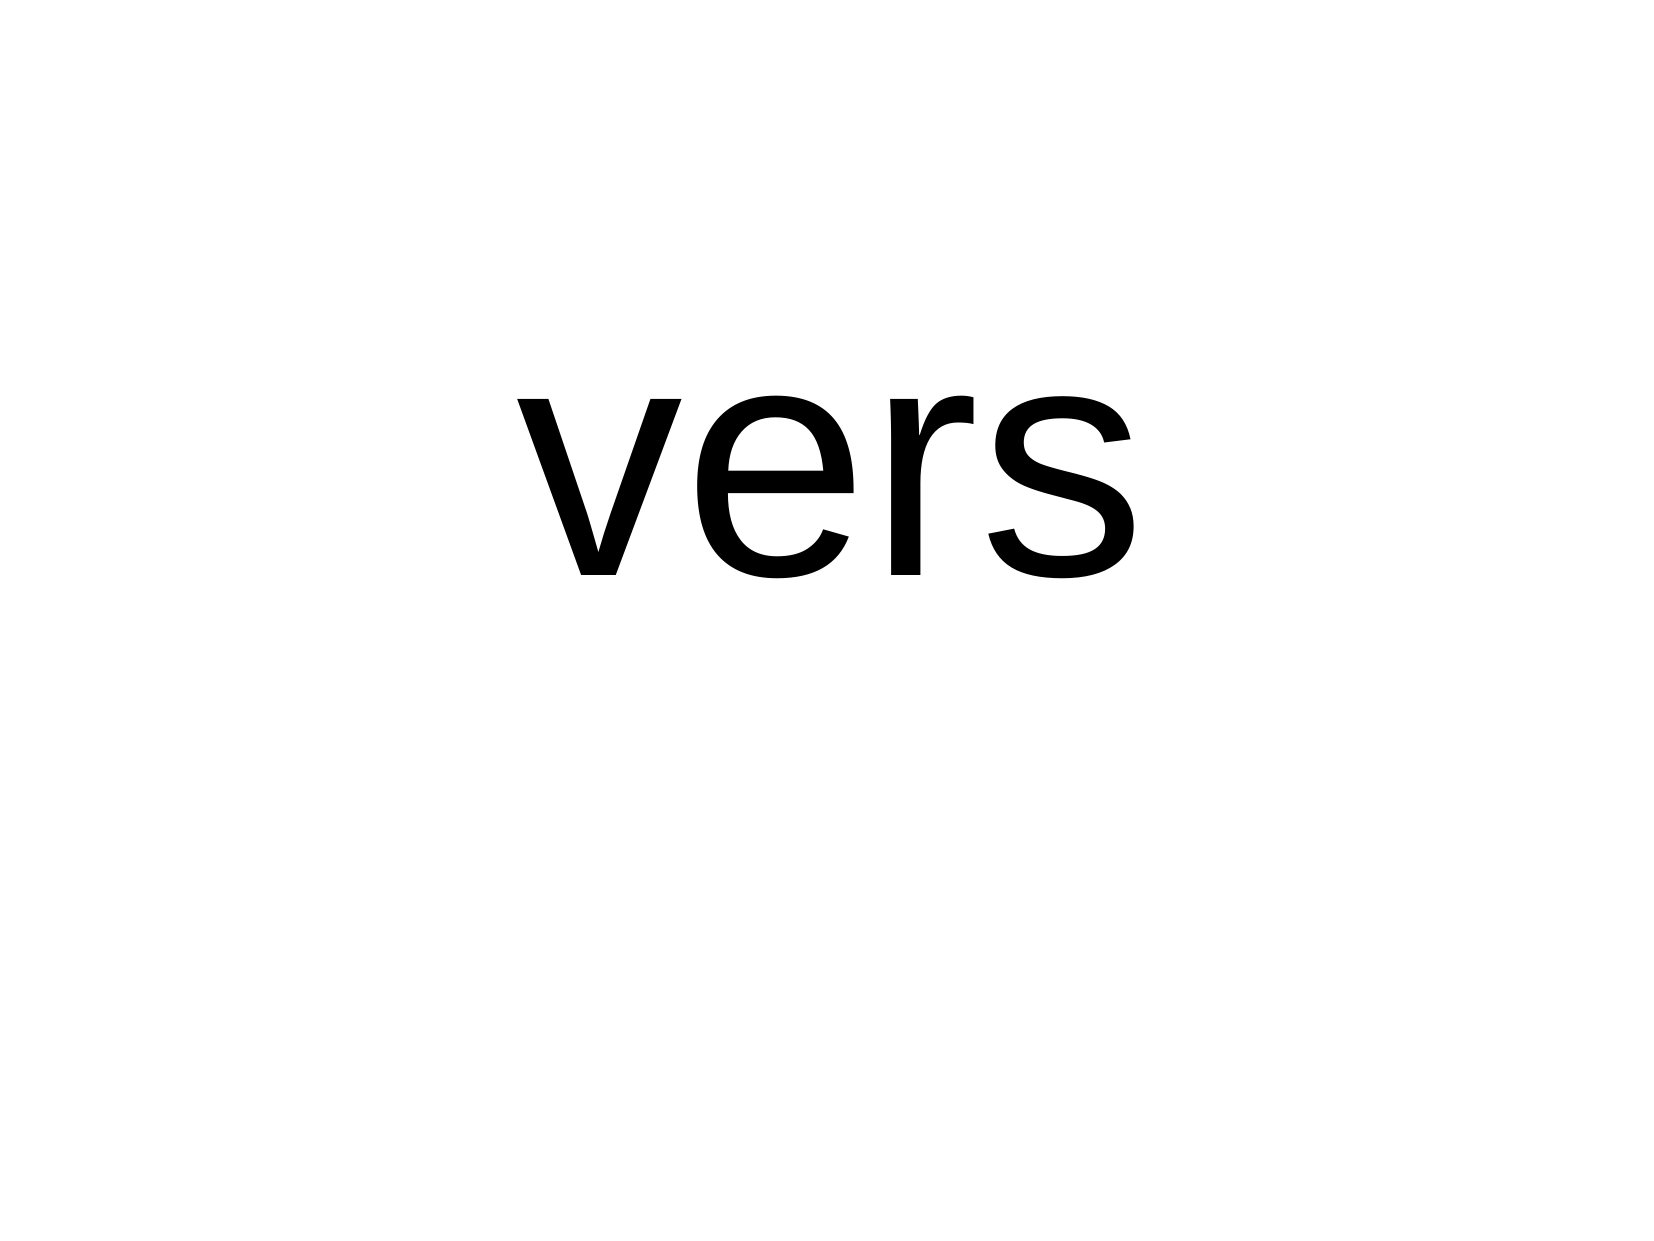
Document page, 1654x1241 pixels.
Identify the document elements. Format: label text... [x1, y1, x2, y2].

text_box vers [501, 265, 1447, 653]
